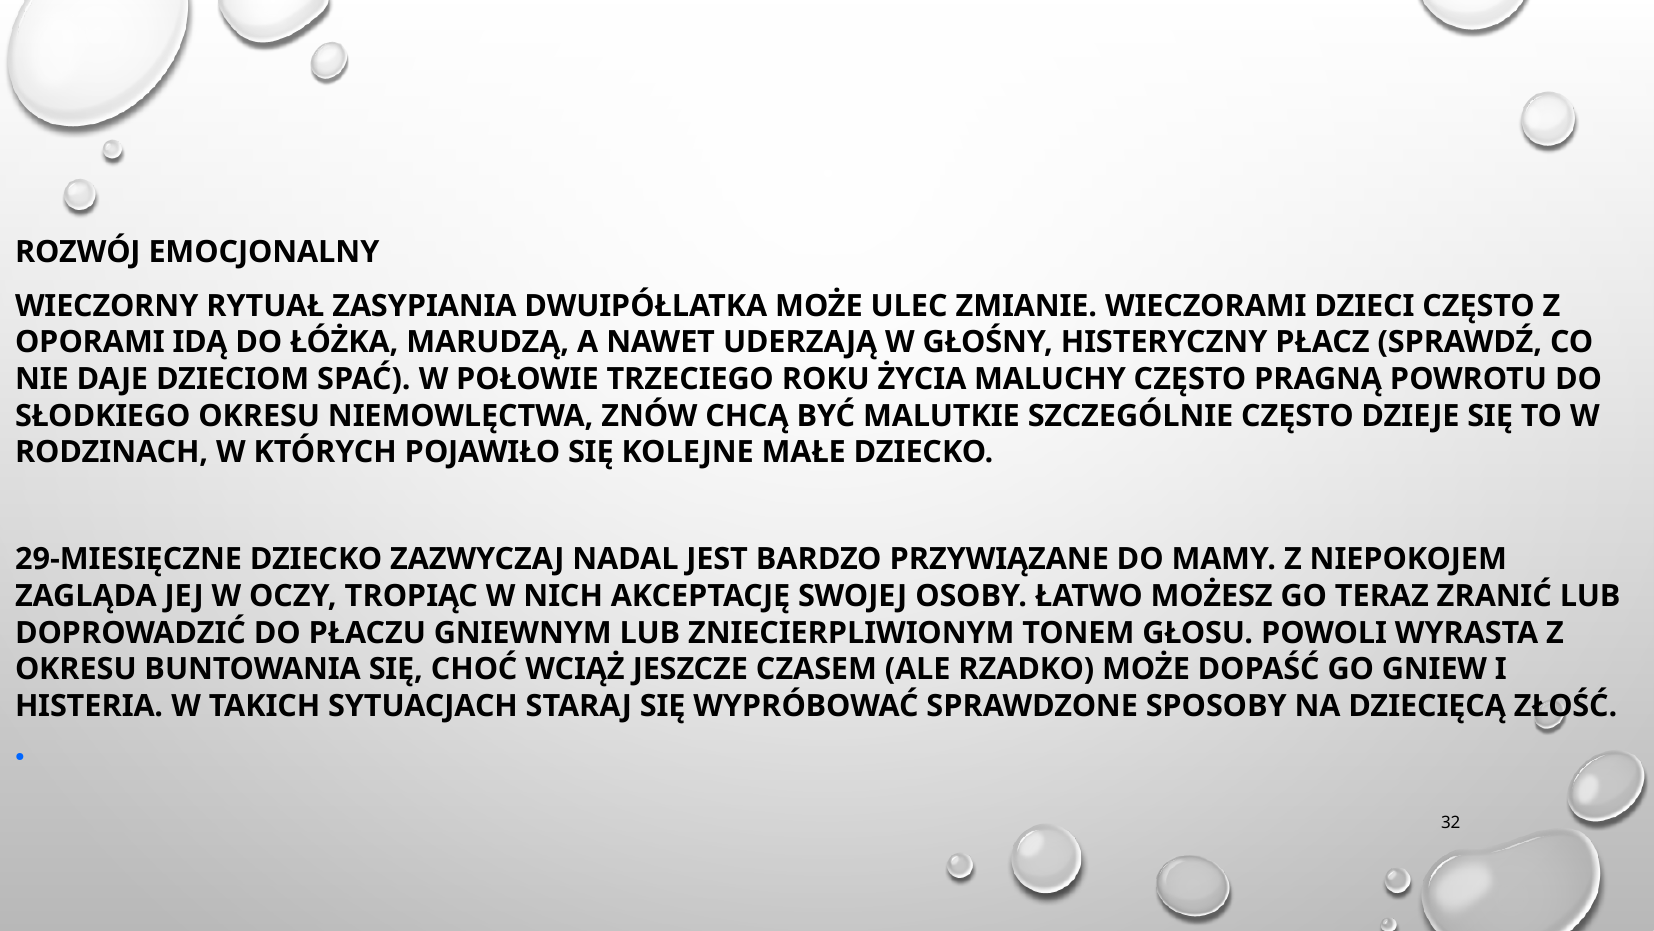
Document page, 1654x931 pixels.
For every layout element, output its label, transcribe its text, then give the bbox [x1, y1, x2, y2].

list Rozwój emocjonalny Wieczorny rytuał zasypiania dwuipółlatka może ulec zmianie. Wieczorami dzieci często z oporami idą do łóżka, marudzą, a nawet uderzają w głośny, histeryczny płacz (sprawdź, co nie daje dzieciom spać). W połowie trzeciego roku życia maluchy często pragną powrotu do słodkiego okresu niemowlęctwa, znów chcą być malutkie szczególnie często dzieje się to w rodzinach, w których pojawiło się kolejne małe dziecko. 29-miesięczne dziecko zazwyczaj nadal jest bardzo przywiązane do mamy. Z niepokojem zagląda jej w oczy, tropiąc w nich akceptację swojej osoby. Łatwo możesz go teraz zranić lub doprowadzić do płaczu gniewnym lub zniecierpliwionym tonem głosu. Powoli wyrasta z okresu buntowania się, choć wciąż jeszcze czasem (ale rzadko) może dopaść go gniew i histeria. W takich sytuacjach staraj się wypróbować sprawdzone sposoby na dziecięcą złość. [0, 224, 1654, 764]
text_box [1426, 798, 1530, 848]
